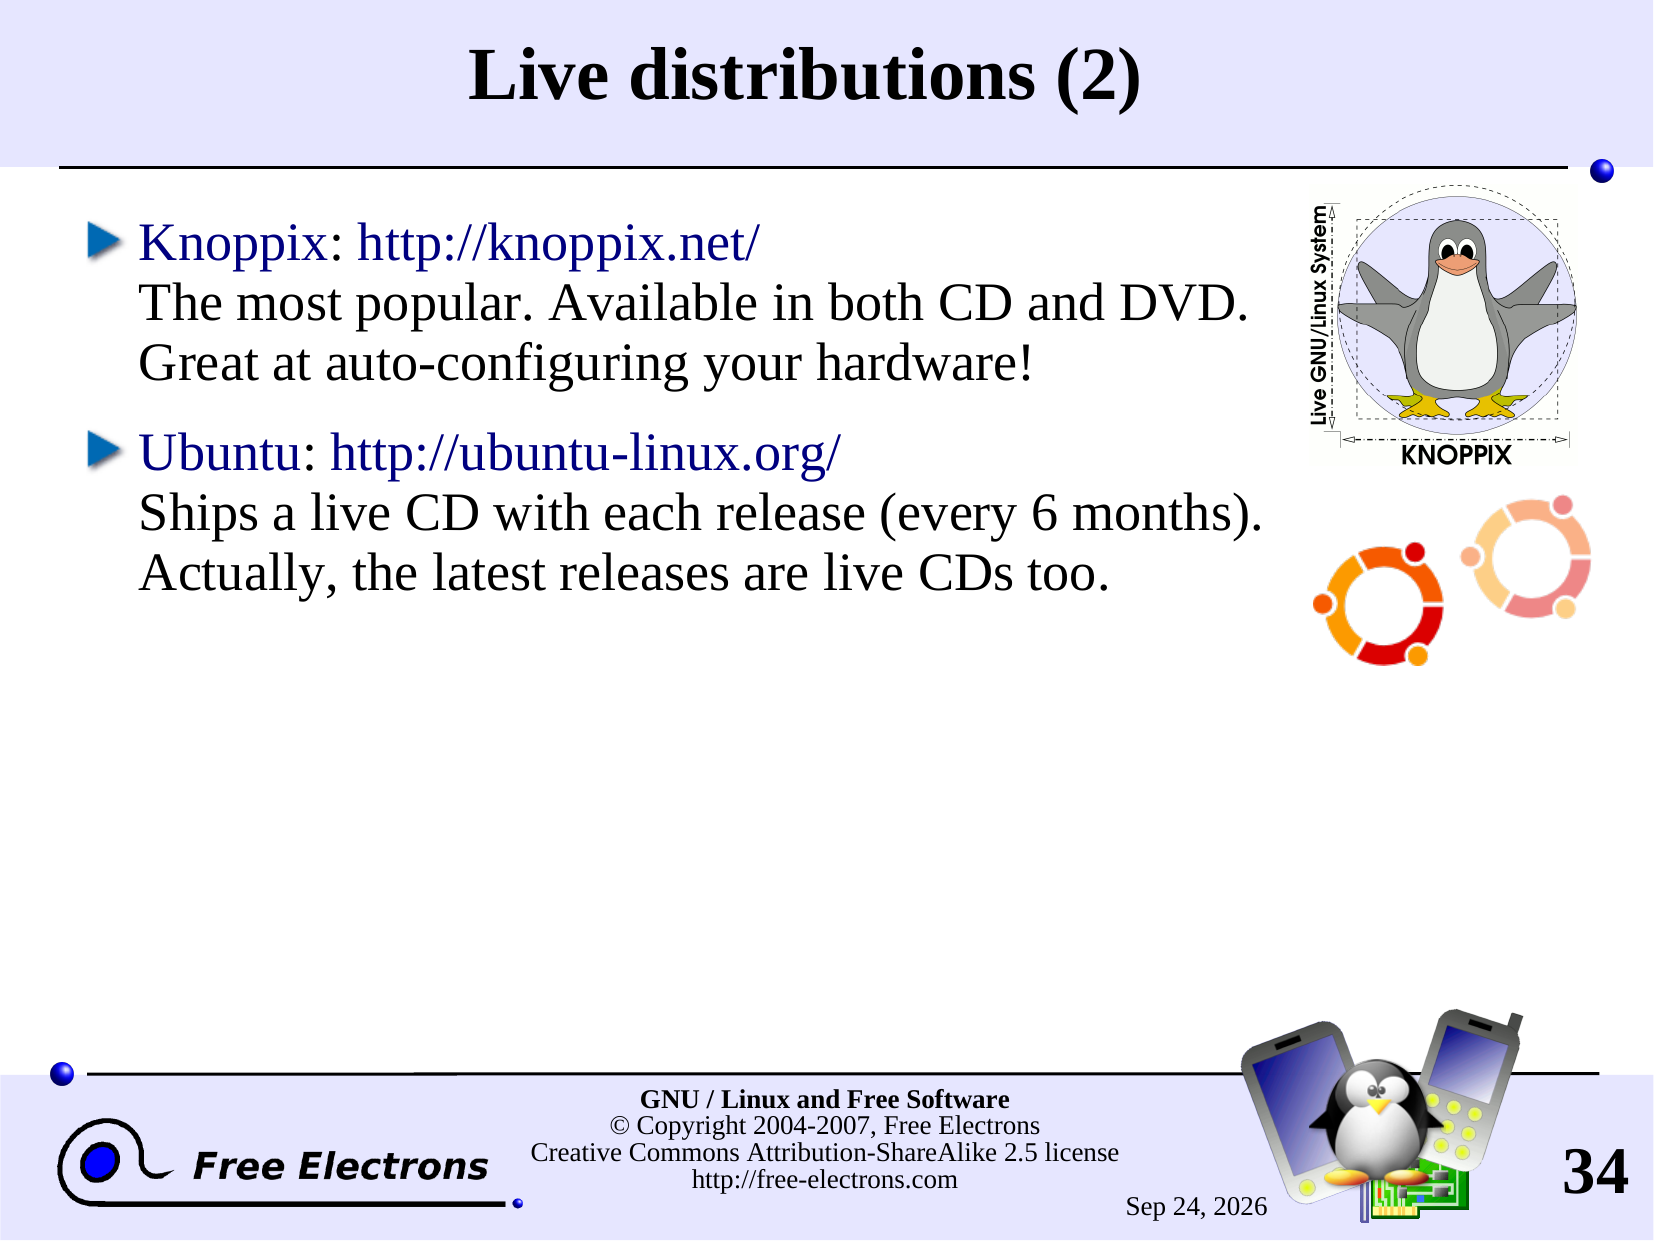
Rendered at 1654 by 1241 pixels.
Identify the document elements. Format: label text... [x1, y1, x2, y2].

list Knoppix: http://knoppix.net/ The most popular. Available in both CD and DVD. Great at auto-configuring your hardware! Ubuntu: http://ubuntu-linux.org/ Ships a live CD with each release (every 6 months). Actually, the latest releases are live CDs too. [68, 212, 1478, 1062]
picture [1229, 994, 1538, 1241]
picture [1309, 184, 1578, 466]
picture [50, 1107, 527, 1216]
picture [1313, 490, 1607, 666]
title Live distributions (2) [60, 25, 1551, 124]
